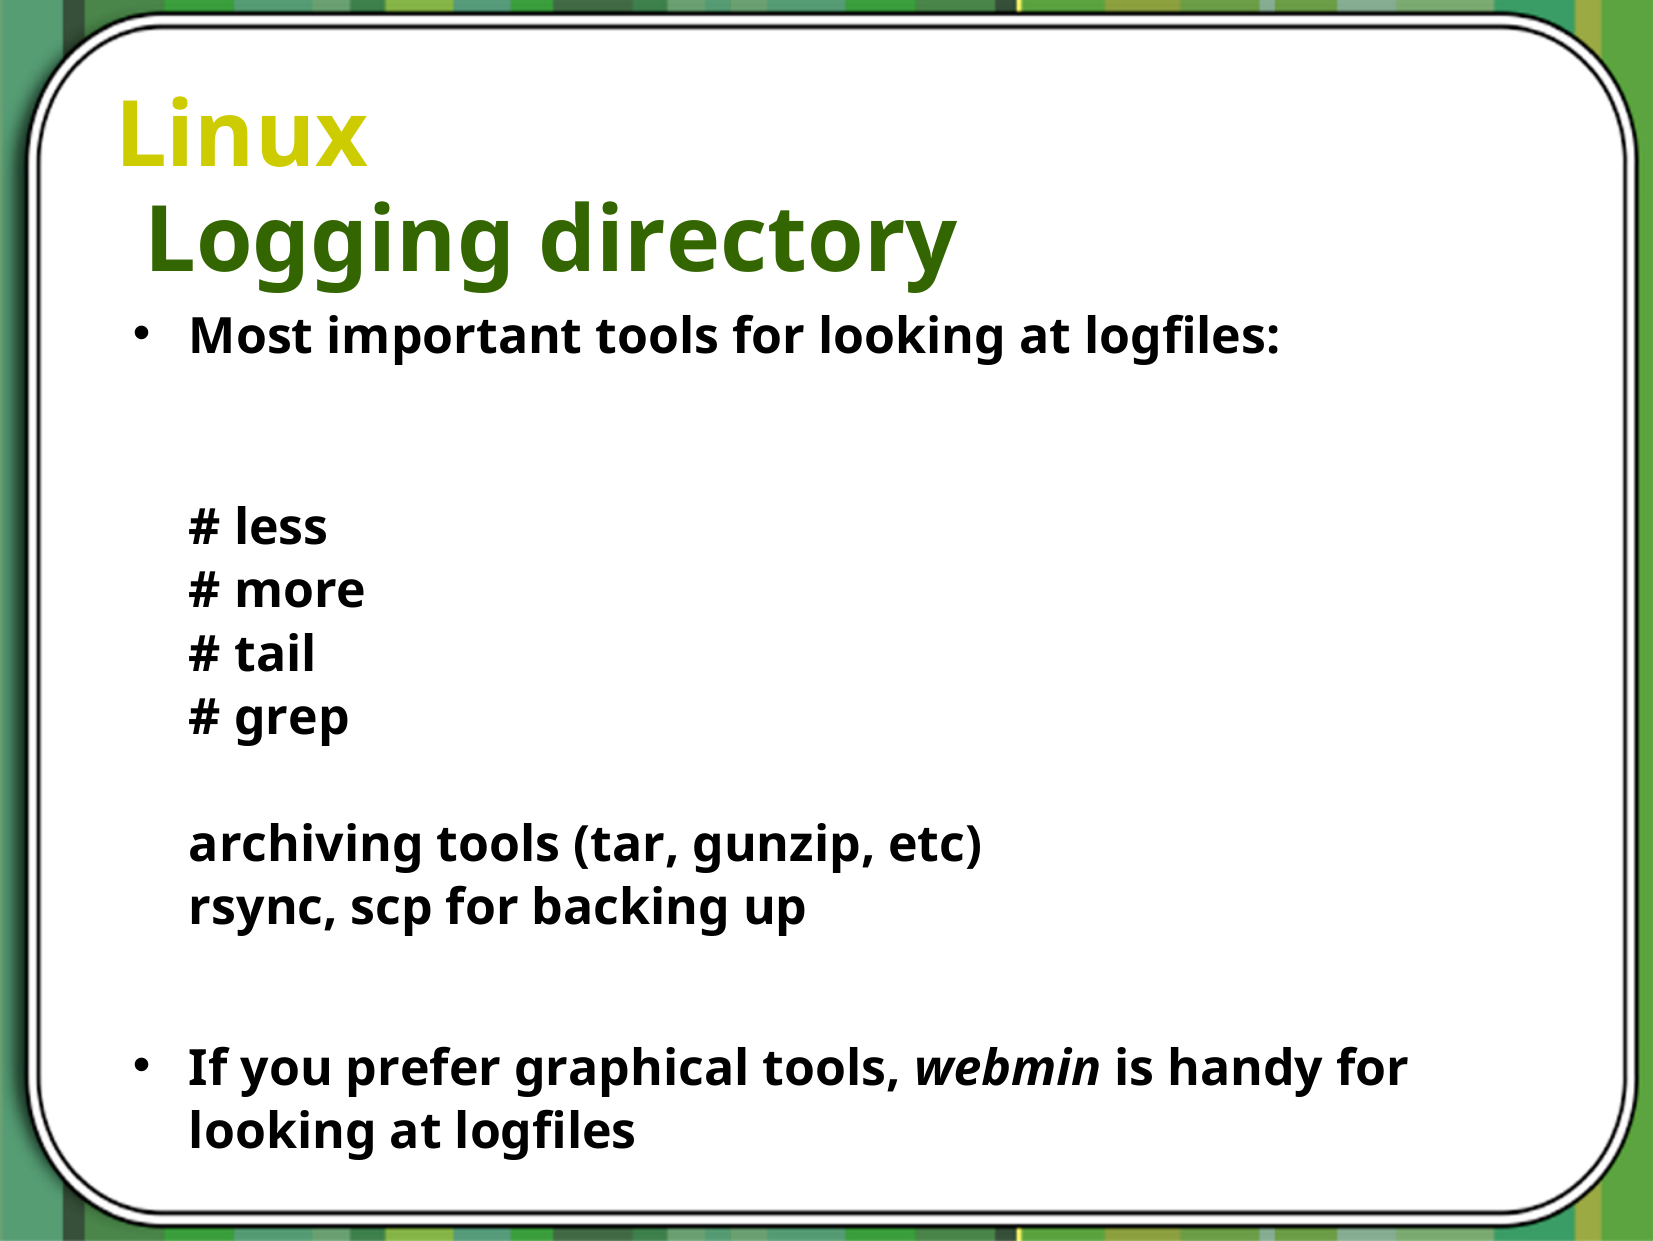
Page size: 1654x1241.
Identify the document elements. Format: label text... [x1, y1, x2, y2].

title Logging directory [129, 147, 1536, 325]
list Most important tools for looking at logfiles: # less # more # tail # grep archiving tools (tar, gunzip, etc) rsync, scp for backing up If you prefer graphical tools, webmin is handy for looking at logfiles [118, 295, 1620, 1126]
title Linux [100, 64, 1506, 199]
picture [0, 0, 1654, 1241]
